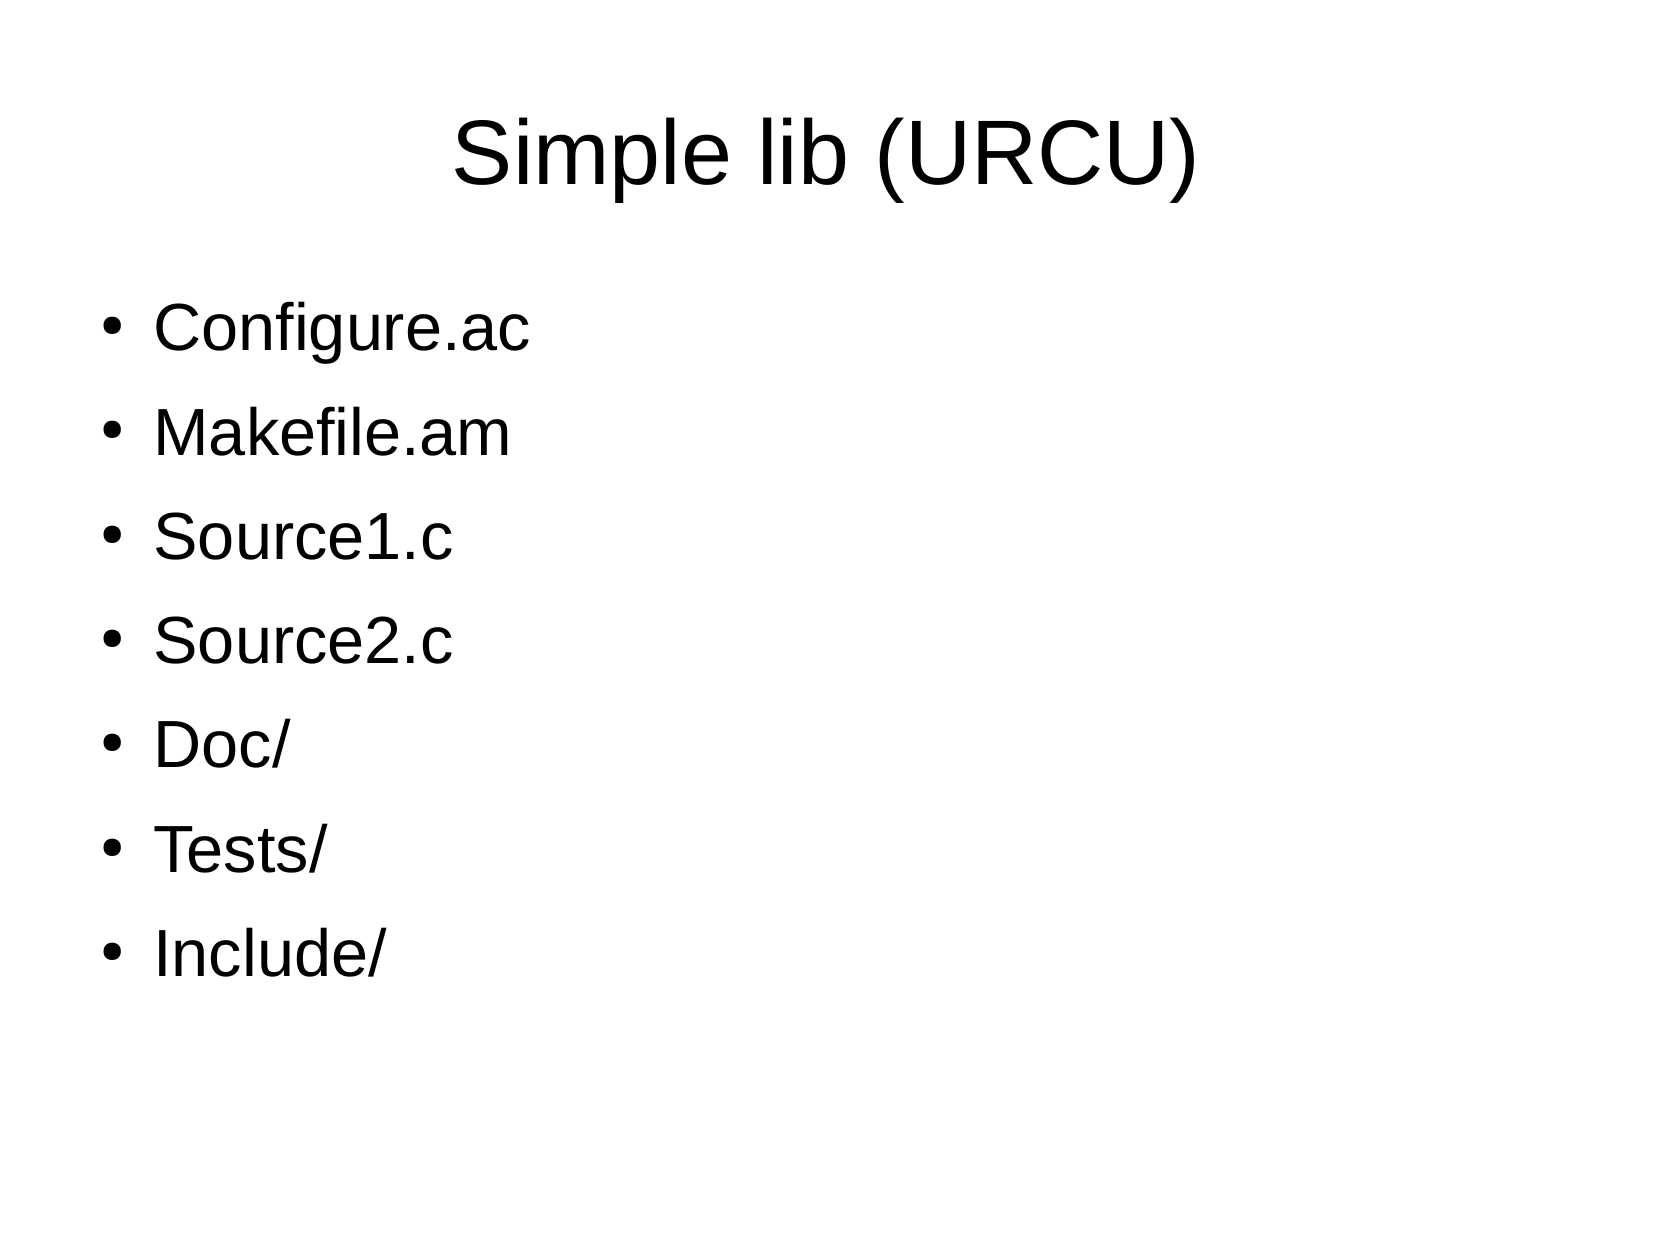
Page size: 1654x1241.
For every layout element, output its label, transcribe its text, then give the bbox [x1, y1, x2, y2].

list Configure.ac Makefile.am Source1.c Source2.c Doc/ Tests/ Include/ [82, 290, 1538, 1010]
title Simple lib (URCU) [82, 49, 1571, 257]
